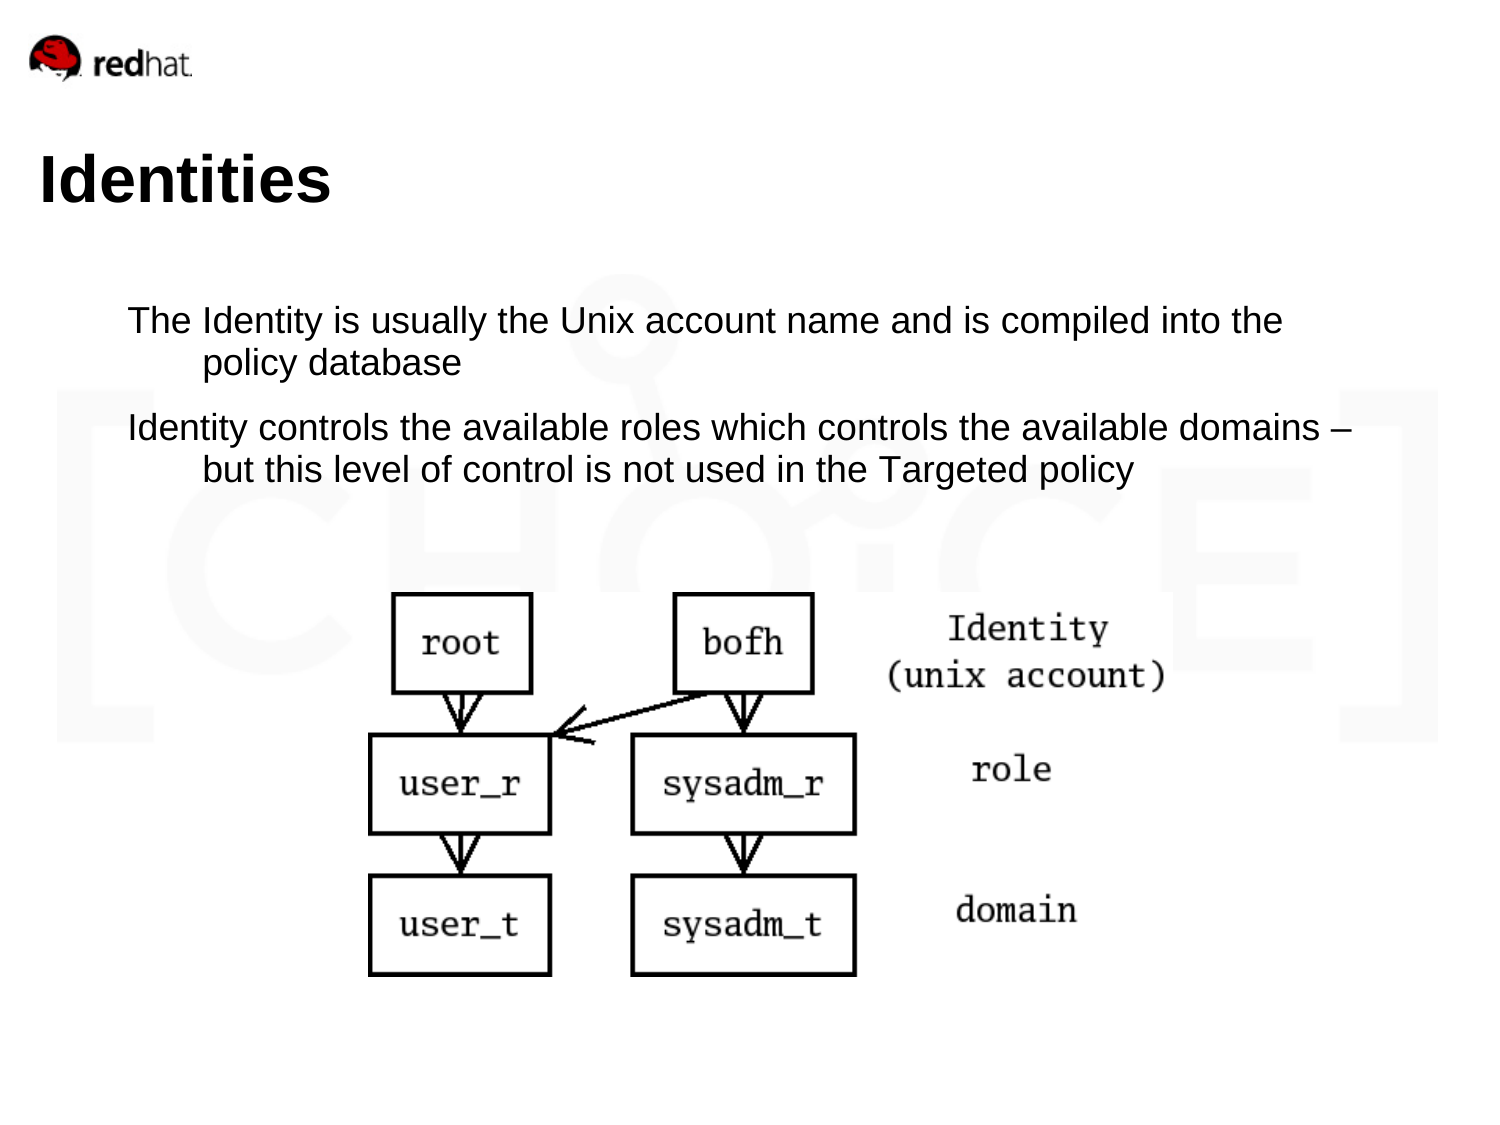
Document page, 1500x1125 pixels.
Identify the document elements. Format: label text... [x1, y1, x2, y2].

picture [57, 274, 1438, 864]
list The Identity is usually the Unix account name and is compiled into the policy database Identity controls the available roles which controls the available domains – but this level of control is not used in the Targeted policy [112, 291, 1389, 932]
picture [368, 592, 1173, 978]
picture [28, 33, 192, 82]
title Identities [25, 82, 1378, 225]
